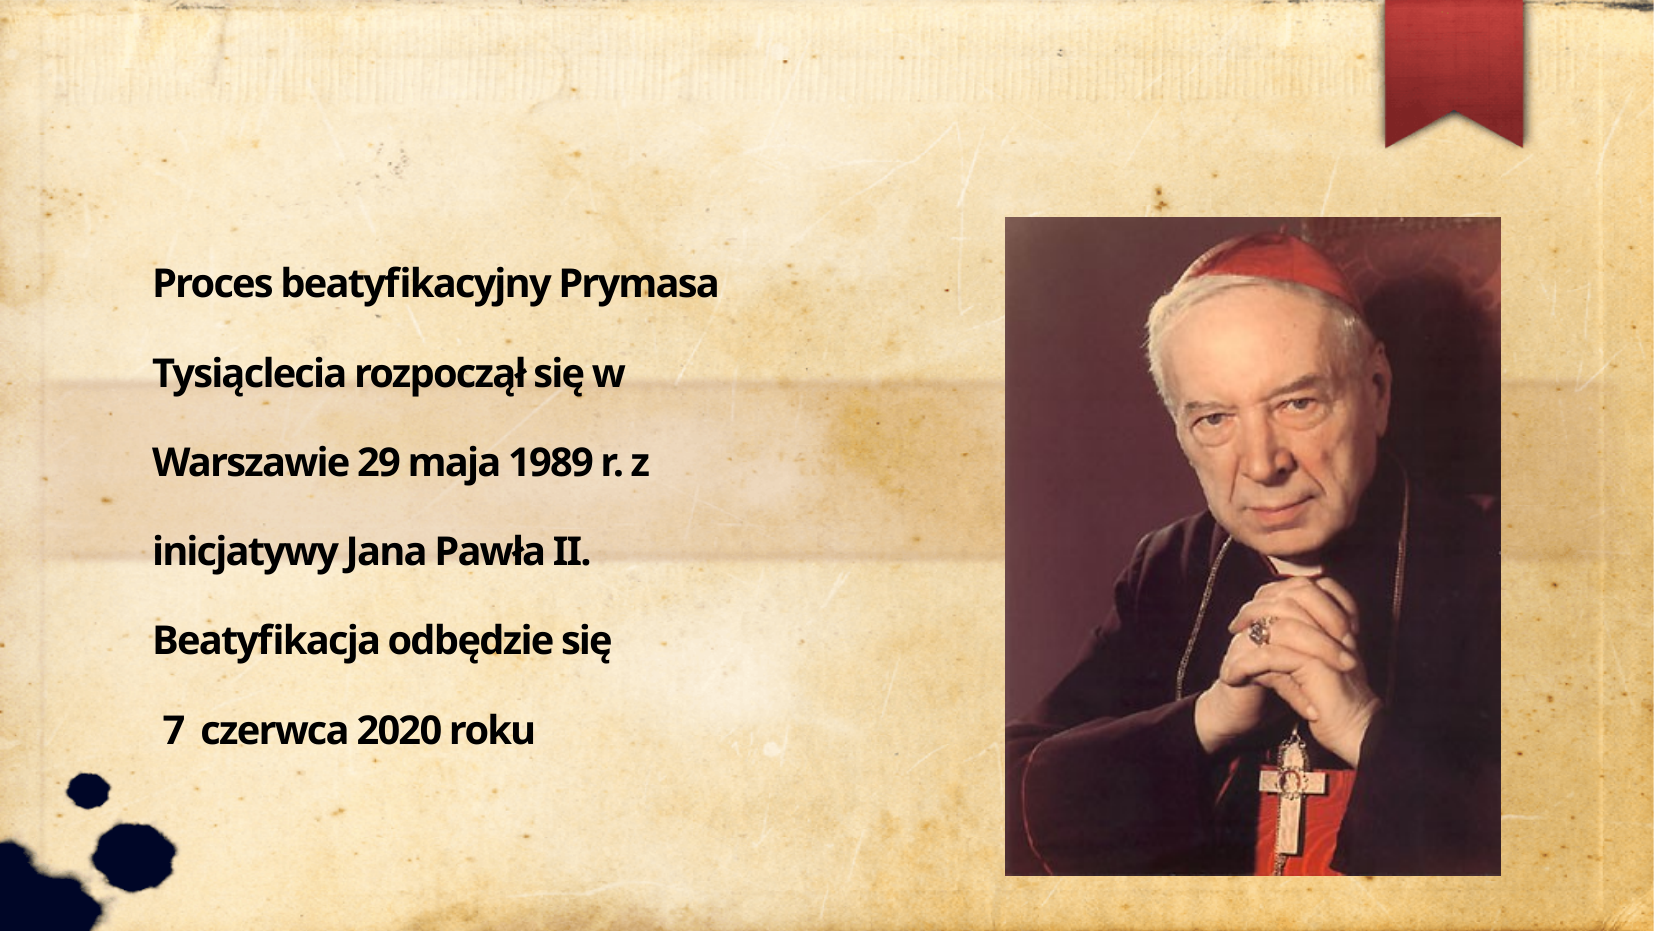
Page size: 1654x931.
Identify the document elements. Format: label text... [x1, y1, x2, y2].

list Proces beatyfikacyjny Prymasa Tysiąclecia rozpoczął się w Warszawie 29 maja 1989 r. z inicjatywy Jana Pawła II. Beatyfikacja odbędzie się 7 czerwca 2020 roku [70, 228, 798, 768]
picture [0, 0, 1654, 931]
